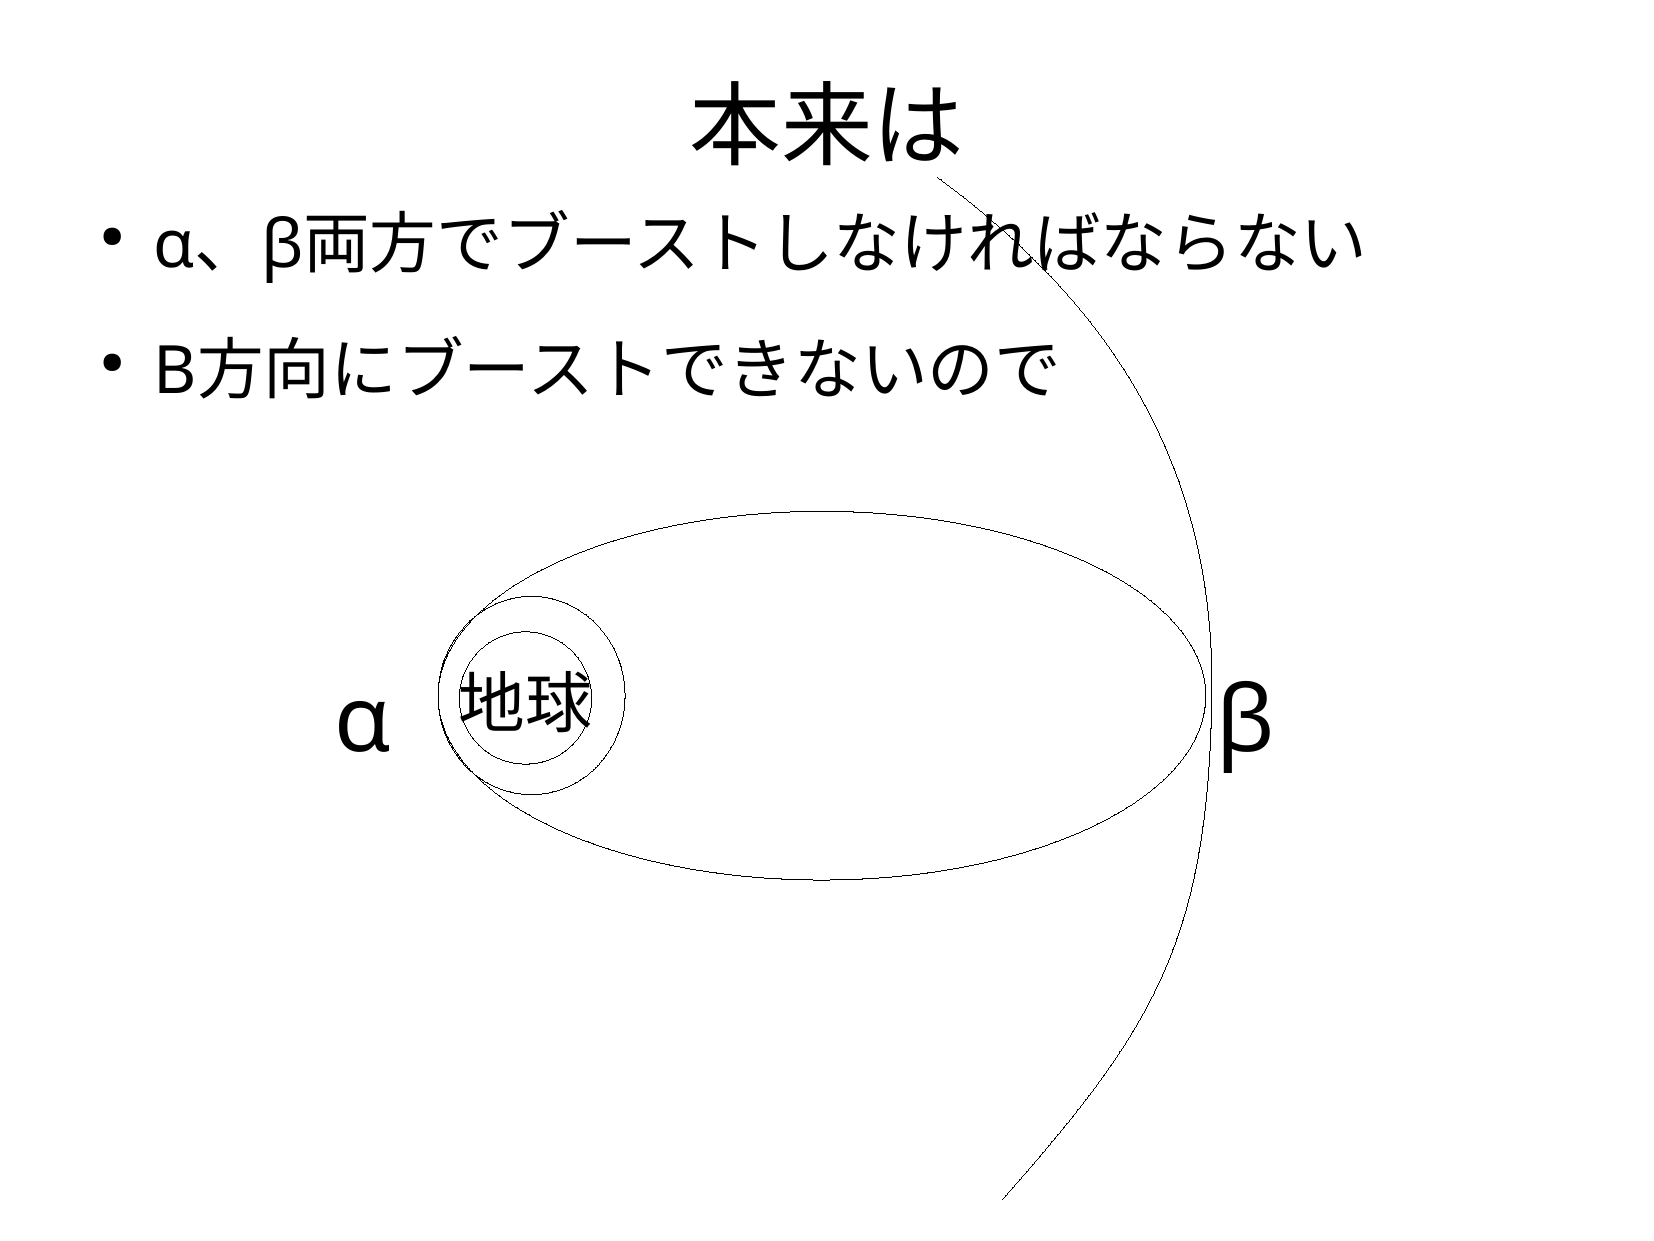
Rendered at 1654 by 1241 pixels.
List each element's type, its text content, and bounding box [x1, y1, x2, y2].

title 本来は [82, 29, 1571, 189]
text_box 地球 [485, 751, 566, 765]
list α、β両方でブーストしなければならない Β方向にブーストできないので [82, 189, 1571, 1009]
text_box α β [319, 637, 1359, 751]
text_box 地球 [499, 631, 552, 637]
